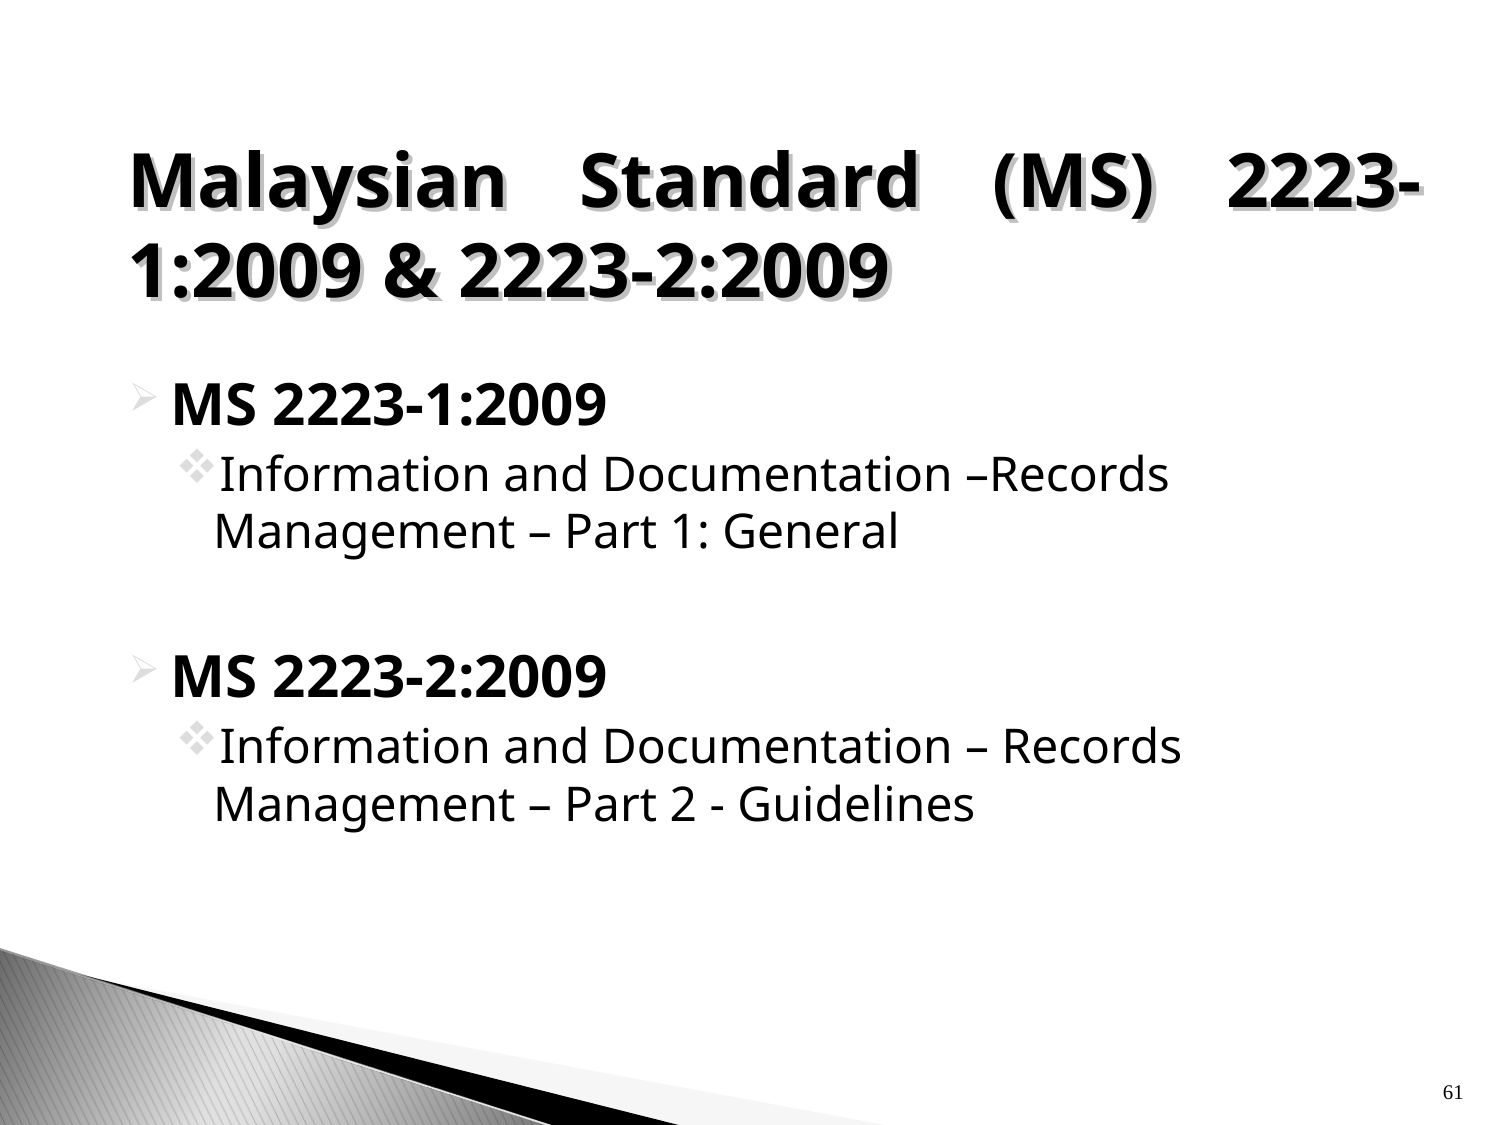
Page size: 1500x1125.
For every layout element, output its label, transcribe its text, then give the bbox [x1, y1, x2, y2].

list MS 2223-1:2009 Information and Documentation –Records Management – Part 1: General MS 2223-2:2009 Information and Documentation – Records Management – Part 2 - Guidelines [96, 359, 1453, 1018]
text_box Malaysian Standard (MS) 2223-1:2009 & 2223-2:2009 [112, 124, 1438, 321]
picture [0, 947, 559, 1125]
text_box <number> [1418, 1051, 1479, 1112]
